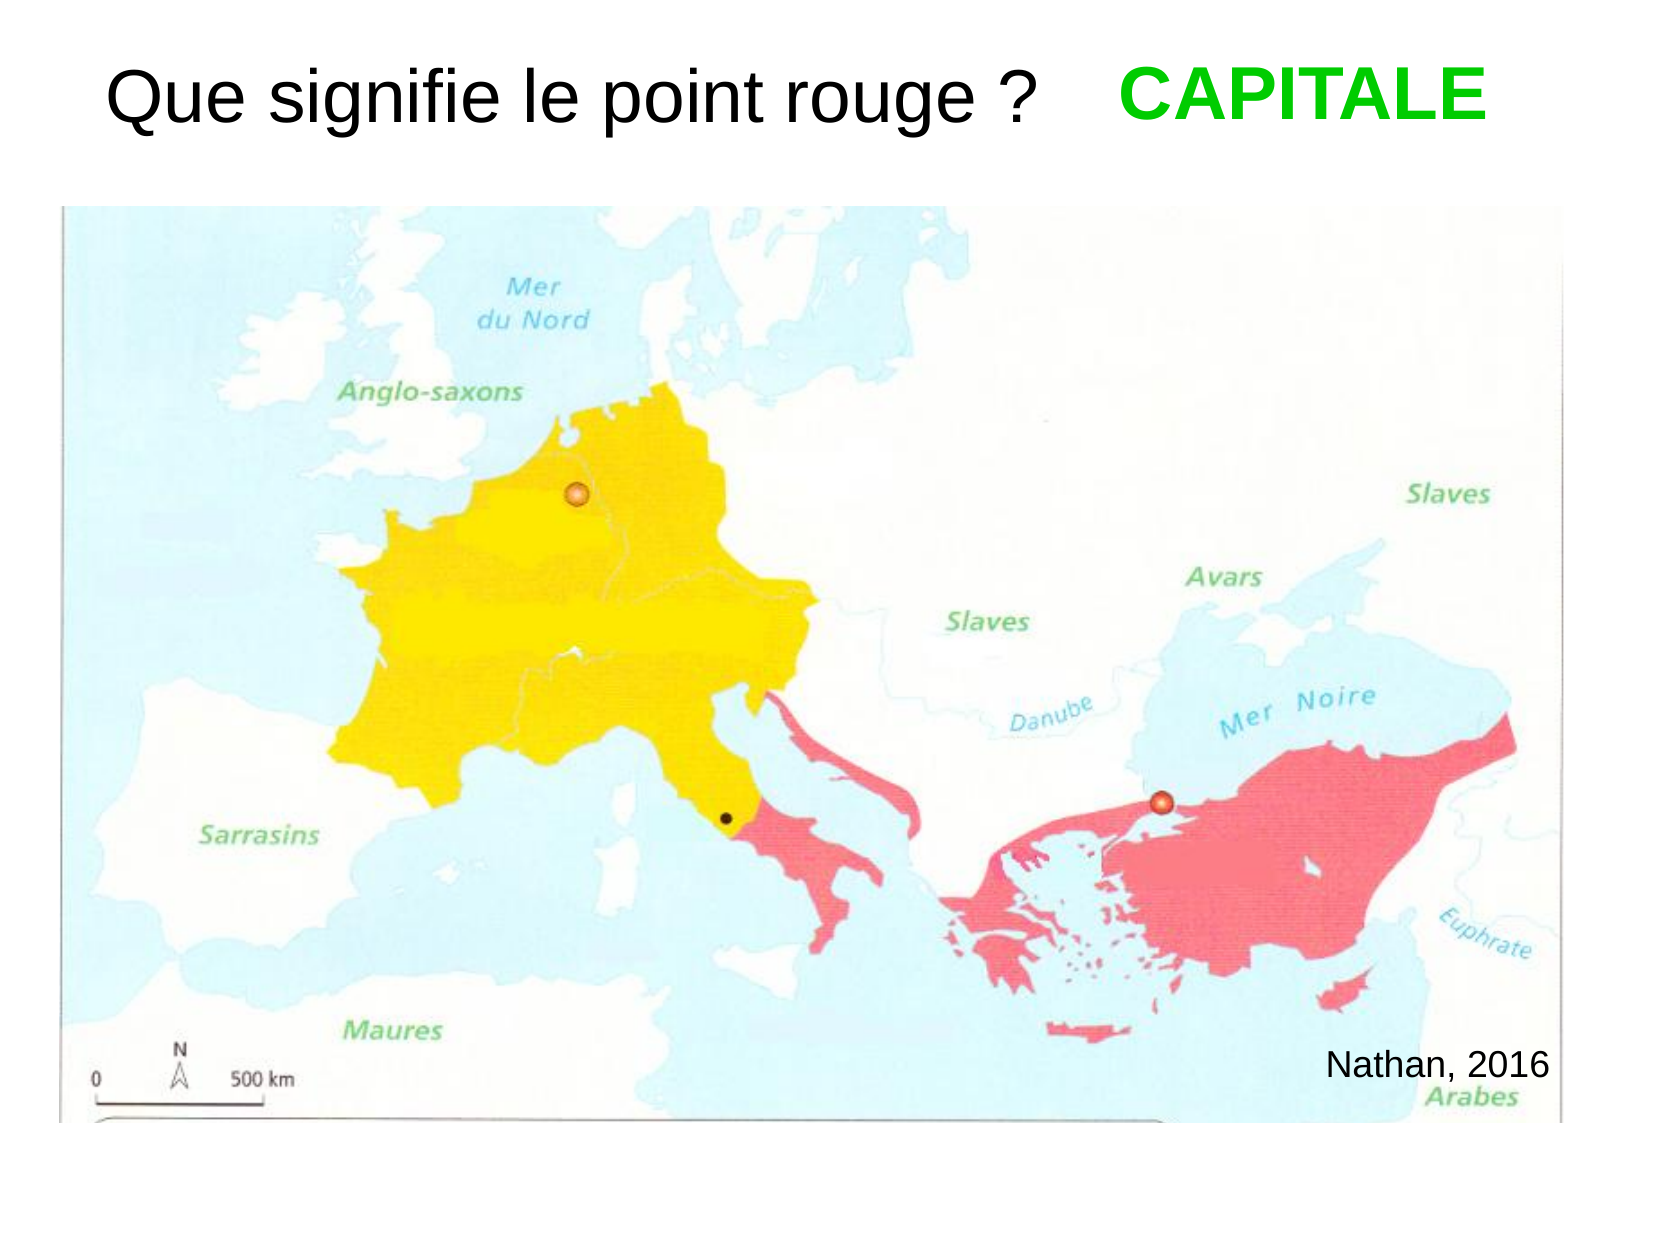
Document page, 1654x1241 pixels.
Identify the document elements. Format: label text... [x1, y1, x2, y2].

text_box Nathan, 2016 [1181, 1035, 1565, 1093]
title CAPITALE [1033, 29, 1595, 158]
title Que signifie le point rouge ? [53, 54, 1033, 139]
picture [59, 206, 1564, 1123]
